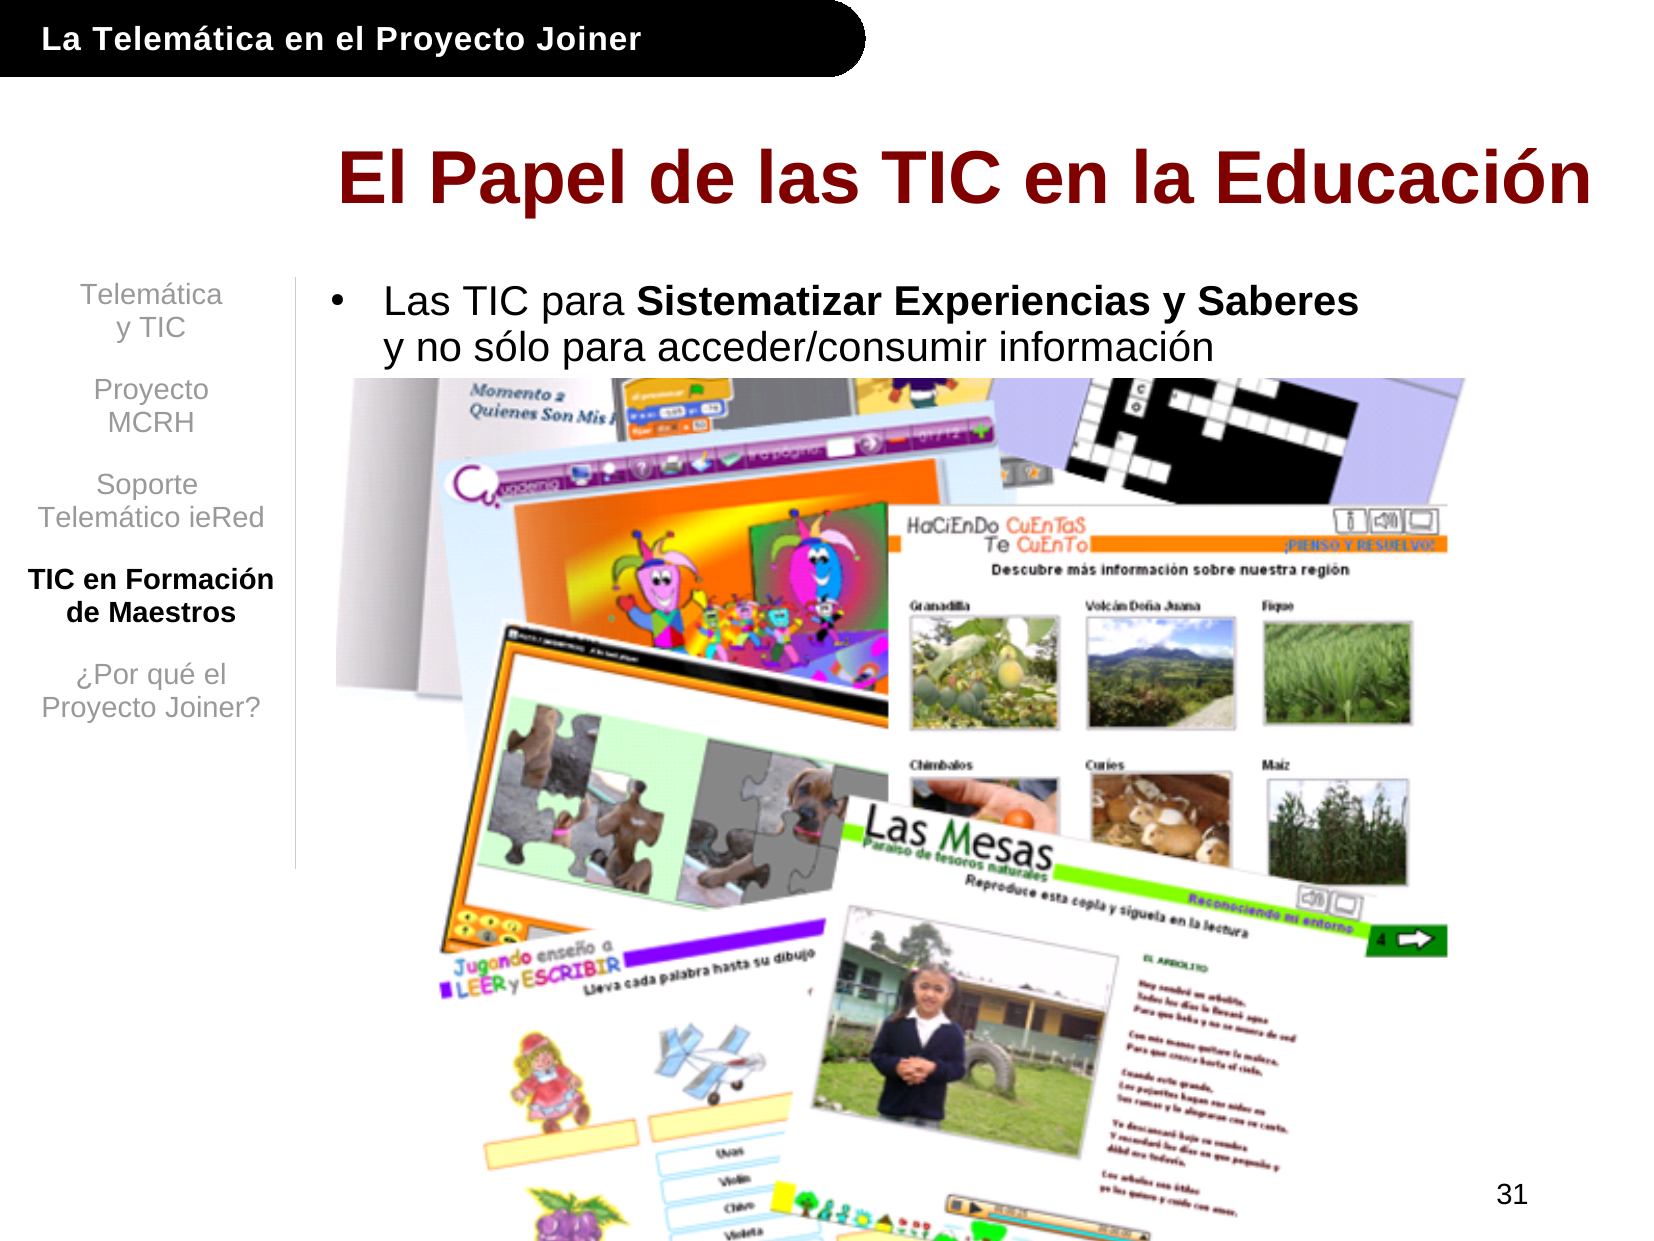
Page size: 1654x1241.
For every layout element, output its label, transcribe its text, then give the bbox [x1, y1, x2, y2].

picture [336, 1142, 1477, 1241]
list Telemática y TIC Proyecto MCRH Soporte Telemático ieRed TIC en Formación de Maestros ¿Por qué el Proyecto Joiner? [18, 277, 285, 862]
title El Papel de las TIC en la Educación [118, 118, 1595, 237]
list Las TIC para Sistematizar Experiencias y Saberes y no sólo para acceder/consumir información [312, 277, 1595, 1142]
